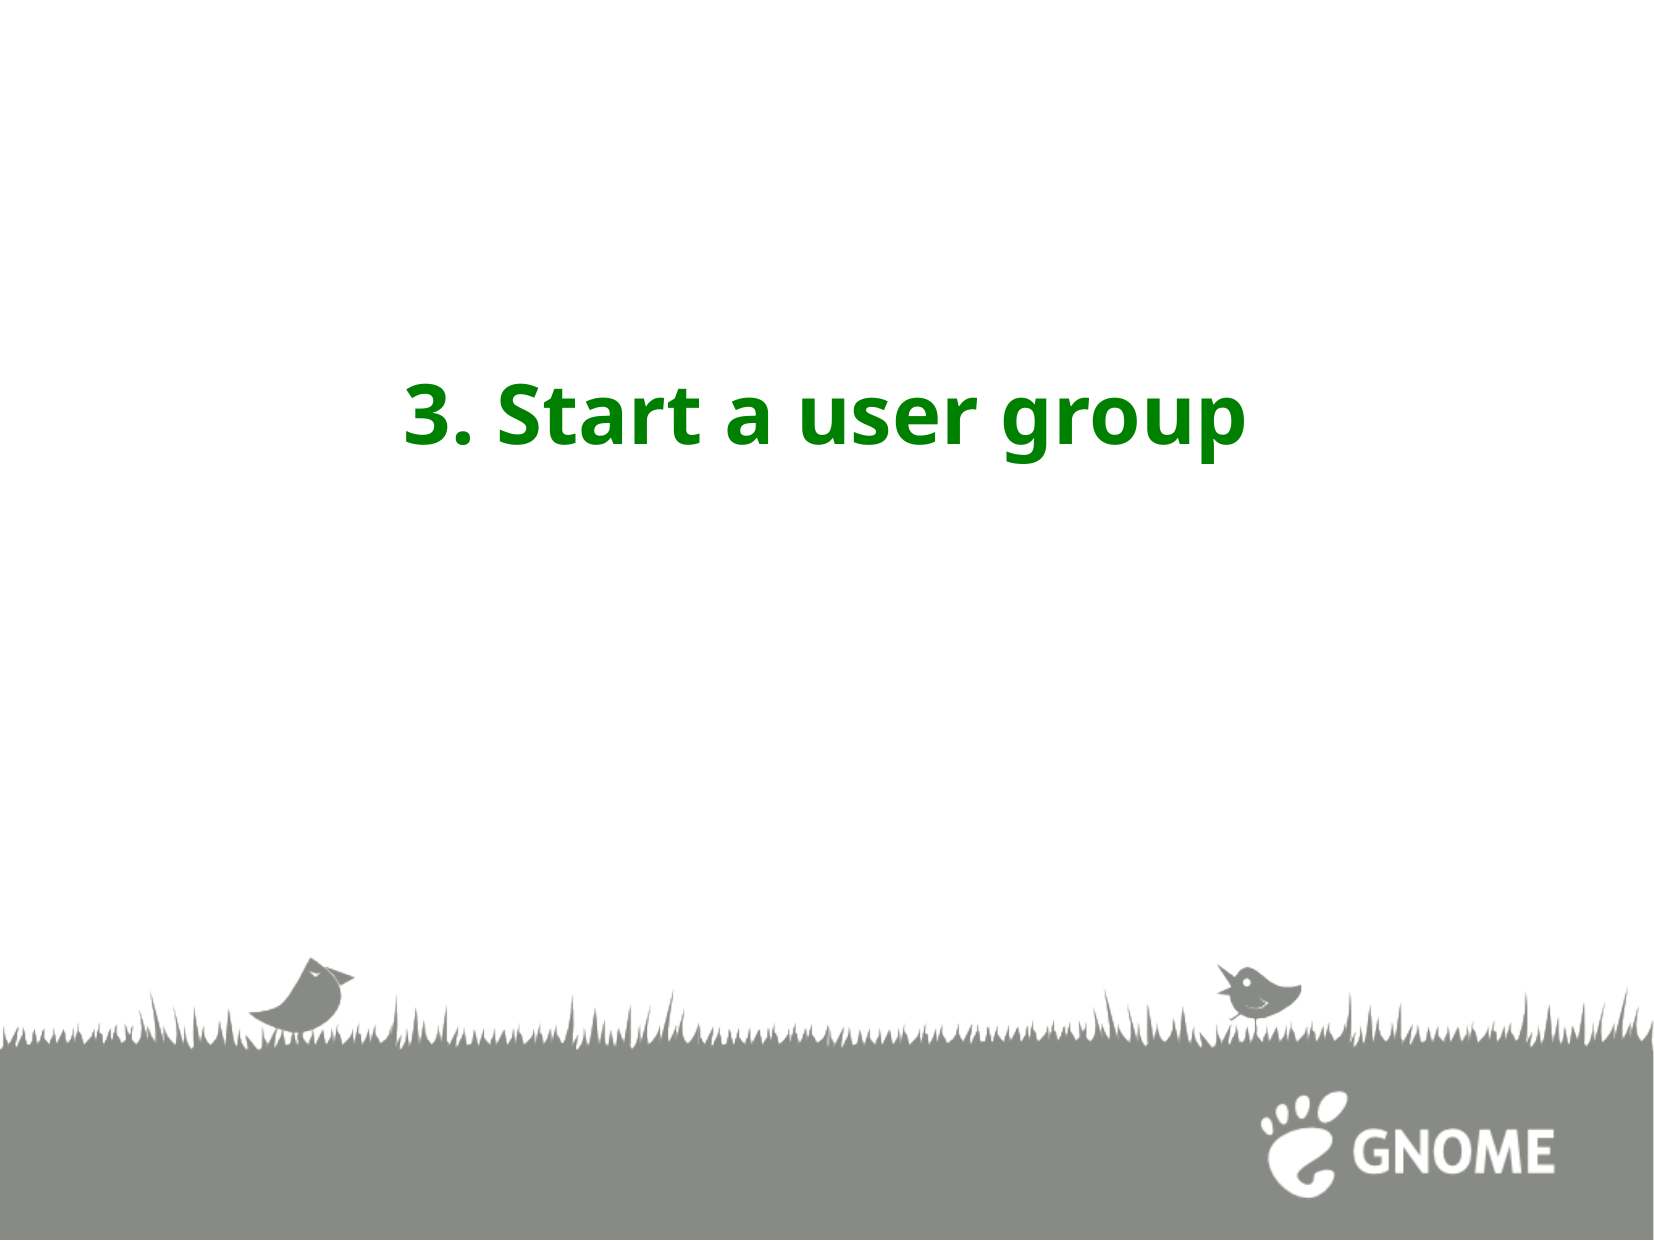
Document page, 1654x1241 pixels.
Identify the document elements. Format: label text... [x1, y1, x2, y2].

text_box 3. Start a user group [0, 348, 1653, 476]
picture [0, 0, 1654, 1241]
